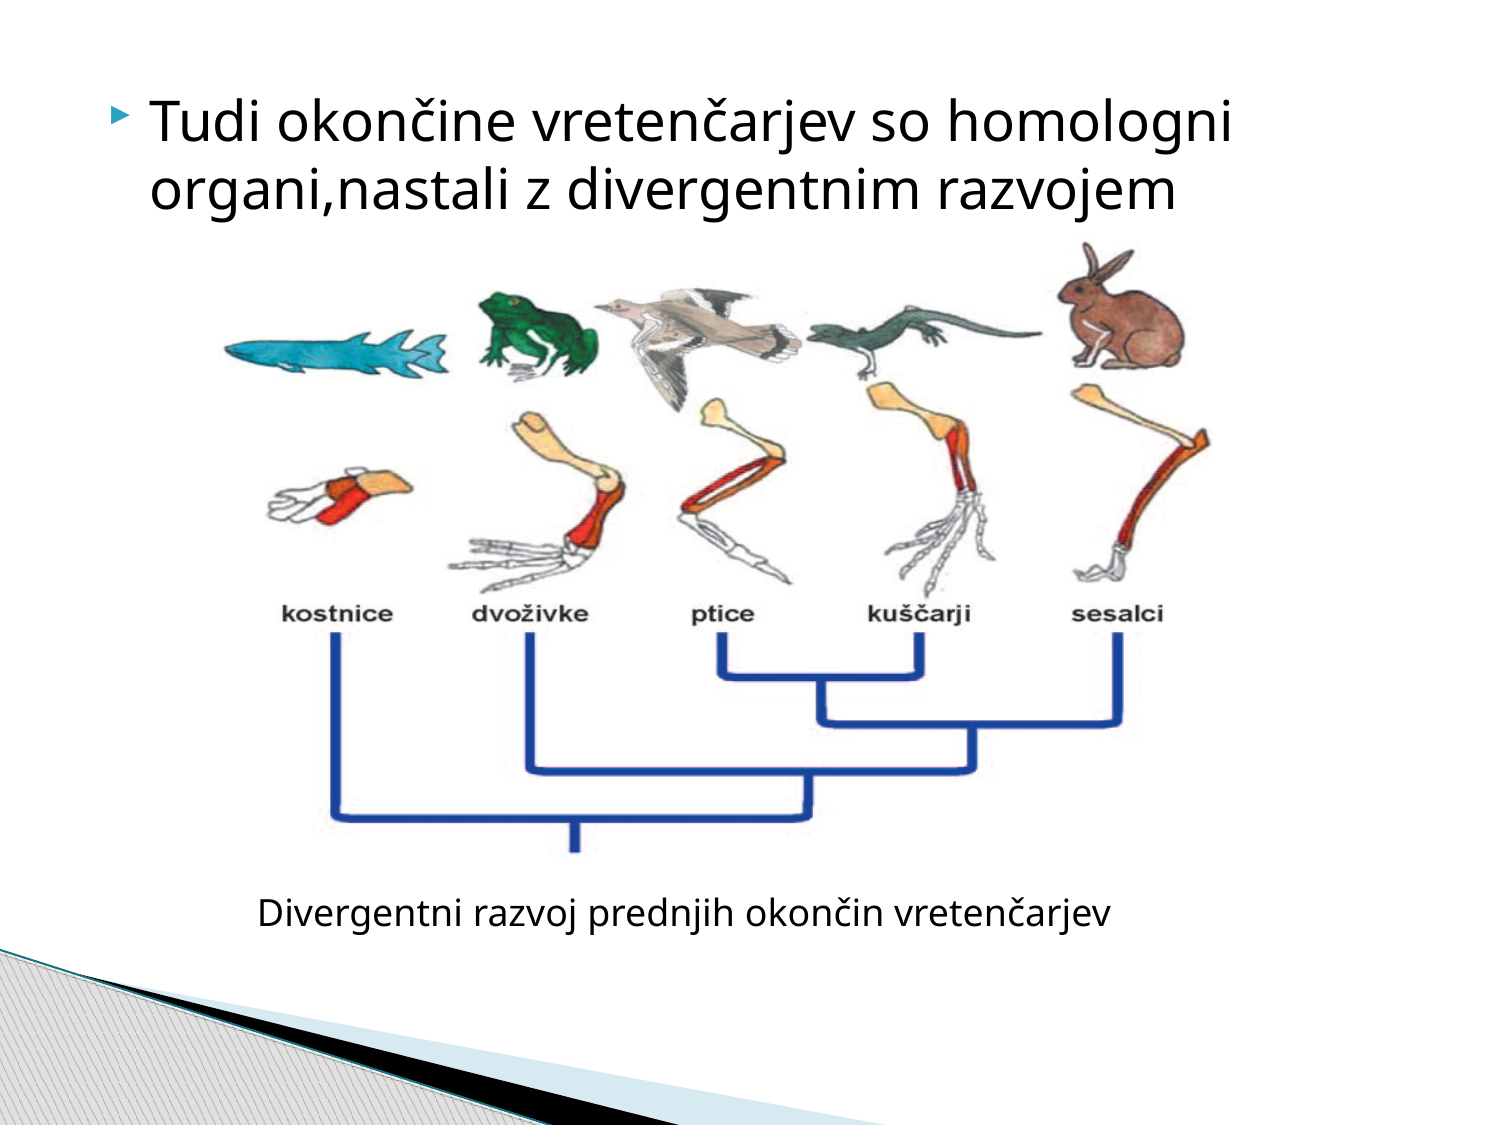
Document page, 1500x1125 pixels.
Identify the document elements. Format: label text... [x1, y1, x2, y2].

picture [218, 231, 1235, 866]
text_box Divergentni razvoj prednjih okončin vretenčarjev [242, 881, 1353, 942]
list Tudi okončine vretenčarjev so homologni organi,nastali z divergentnim razvojem [75, 78, 1425, 965]
